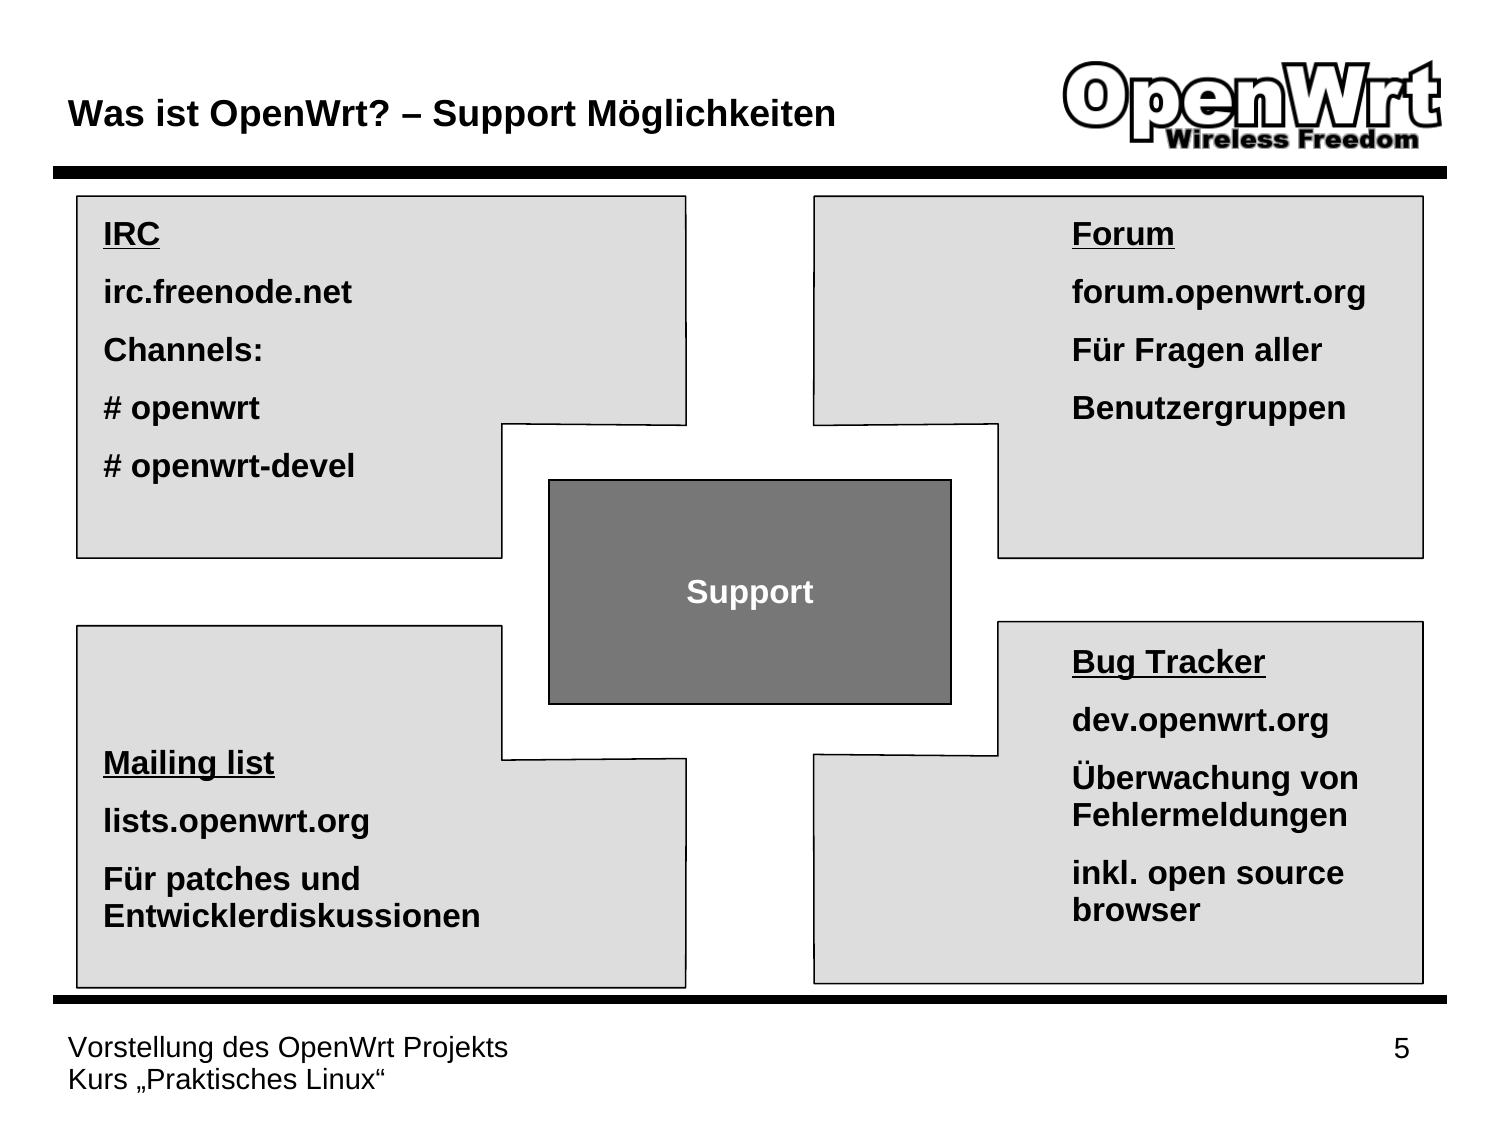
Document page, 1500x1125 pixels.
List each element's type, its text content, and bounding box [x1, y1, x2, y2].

title Was ist OpenWrt? – Support Möglichkeiten [53, 53, 870, 173]
text_box Support [549, 479, 951, 705]
text_box [813, 196, 1424, 559]
text_box Bug Tracker dev.openwrt.org Überwachung von Fehlermeldungen inkl. open source browser [1057, 636, 1424, 937]
text_box [76, 625, 687, 988]
text_box IRC irc.freenode.net Channels: # openwrt # openwrt-devel [88, 208, 455, 492]
text_box [76, 196, 687, 559]
text_box Forum forum.openwrt.org Für Fragen aller Benutzergruppen [1057, 207, 1412, 434]
picture [1057, 54, 1447, 154]
text_box [813, 621, 1423, 984]
text_box Mailing list lists.openwrt.org Für patches und Entwicklerdiskussionen [88, 736, 538, 942]
